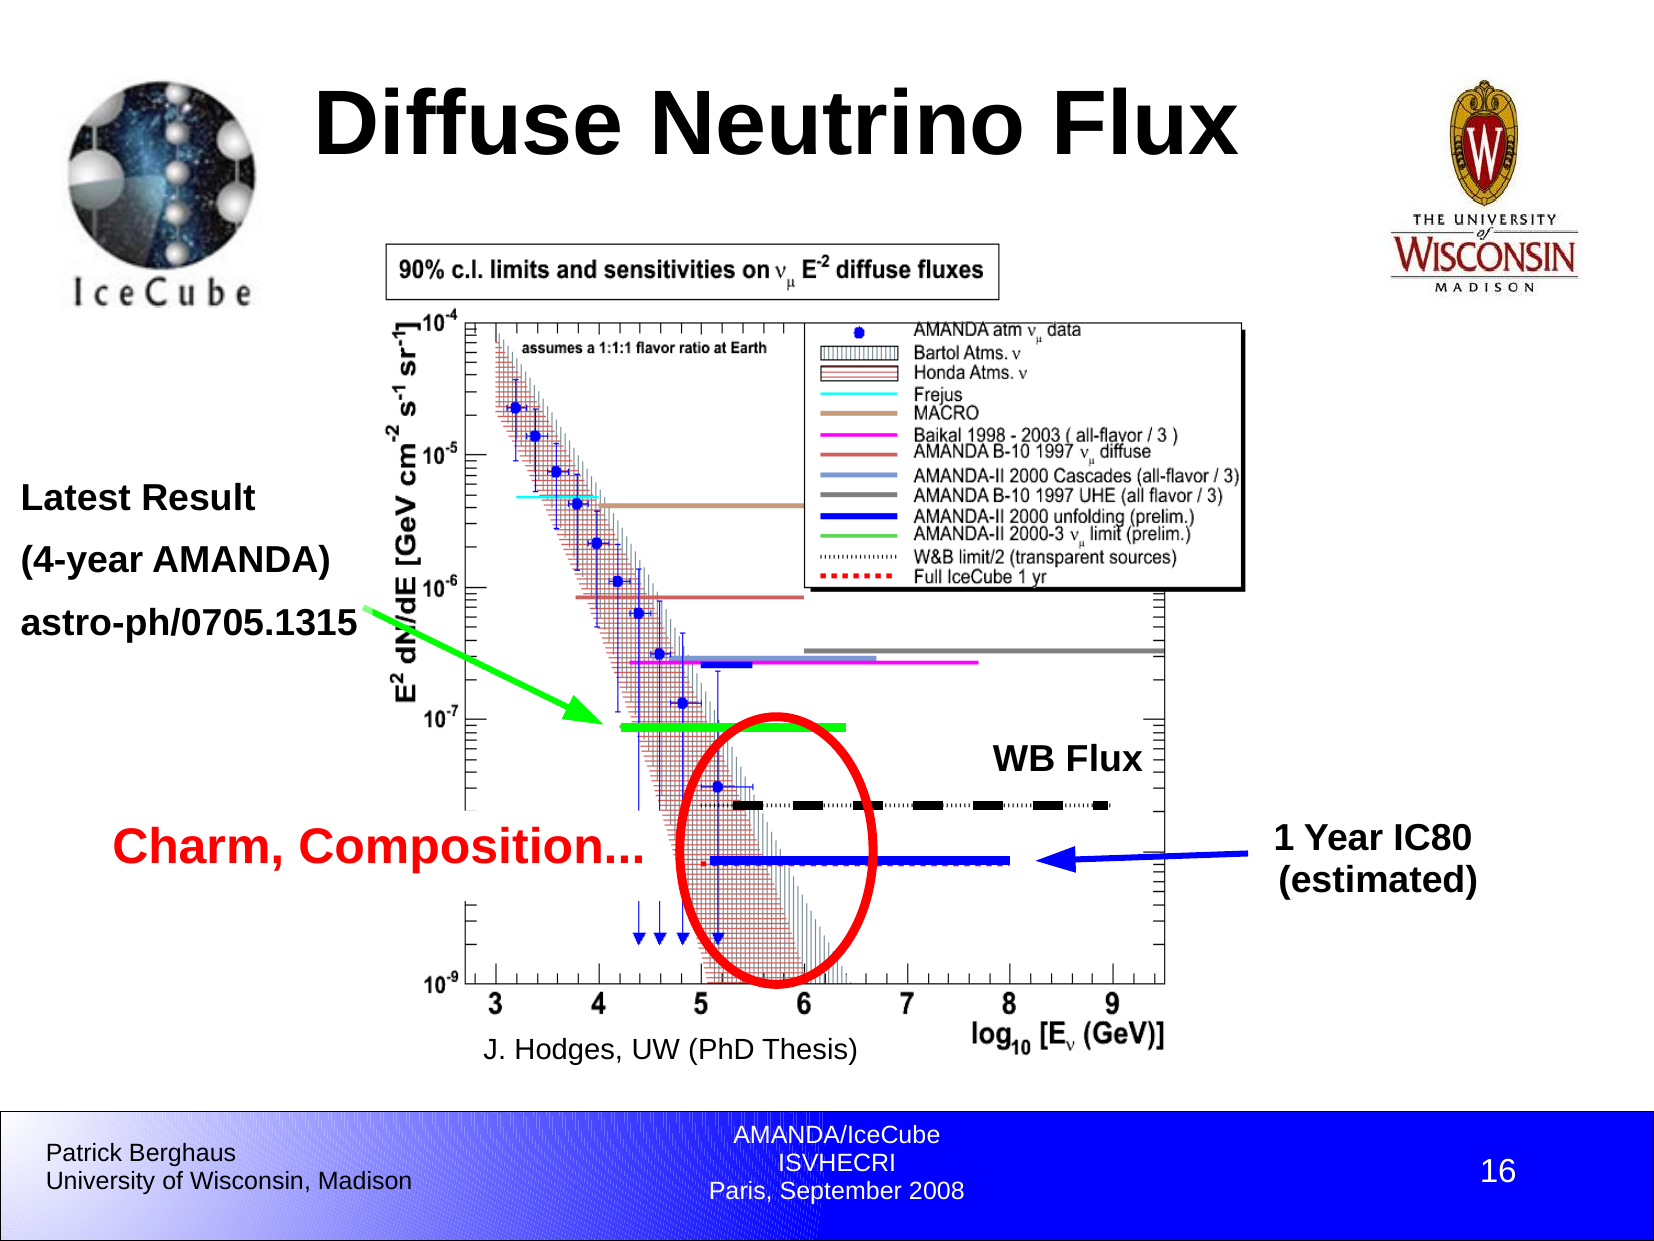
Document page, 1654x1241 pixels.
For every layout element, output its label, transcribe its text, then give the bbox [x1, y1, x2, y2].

text_box WB Flux [978, 729, 1159, 809]
picture [1381, 76, 1585, 310]
picture [378, 240, 1252, 1067]
text_box Latest Result (4-year AMANDA) astro-ph/0705.1315 [5, 447, 367, 710]
text_box Charm, Composition... [97, 810, 662, 901]
picture [60, 78, 263, 308]
text_box Diffuse Neutrino Flux [298, 64, 1260, 218]
text_box J. Hodges, UW (PhD Thesis) [468, 1025, 875, 1090]
text_box 1 Year IC80 (estimated) [1258, 808, 1499, 938]
